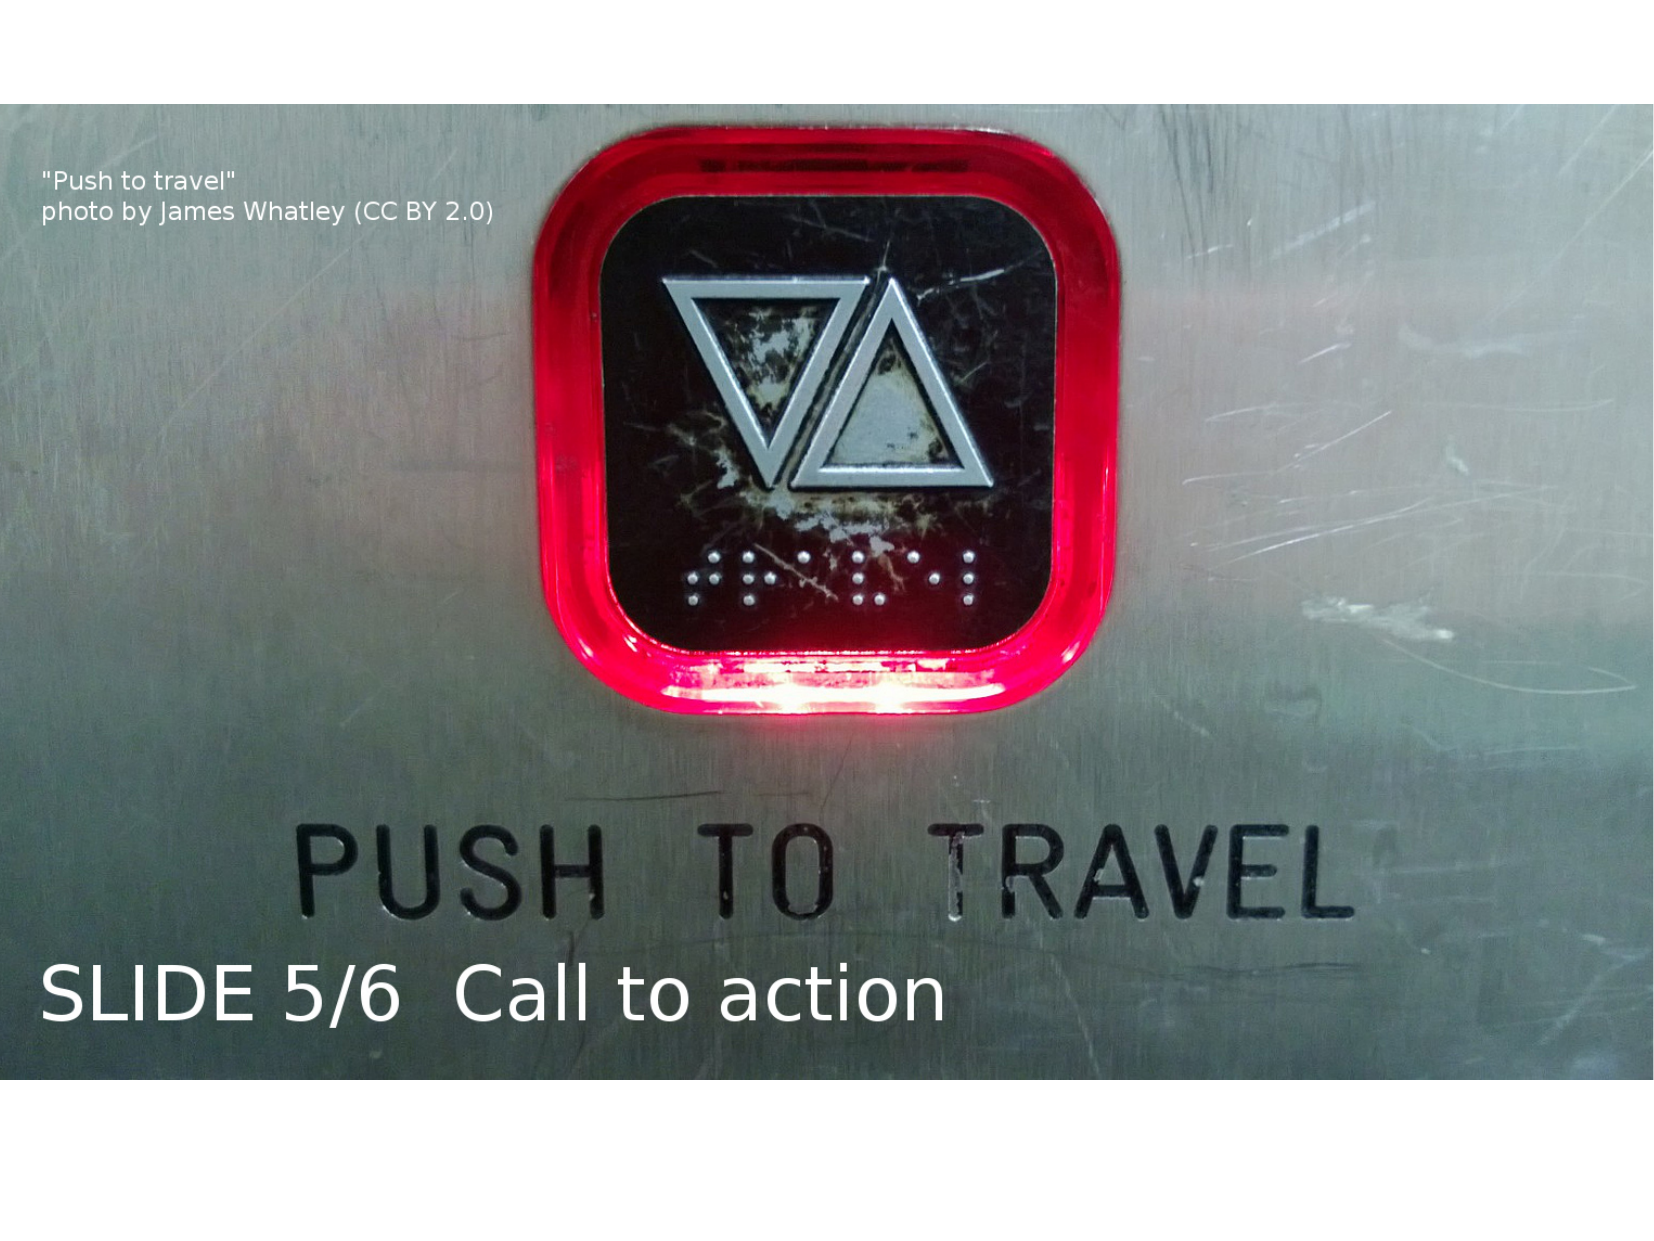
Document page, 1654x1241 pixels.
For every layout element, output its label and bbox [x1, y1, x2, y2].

picture [0, 104, 1654, 1081]
